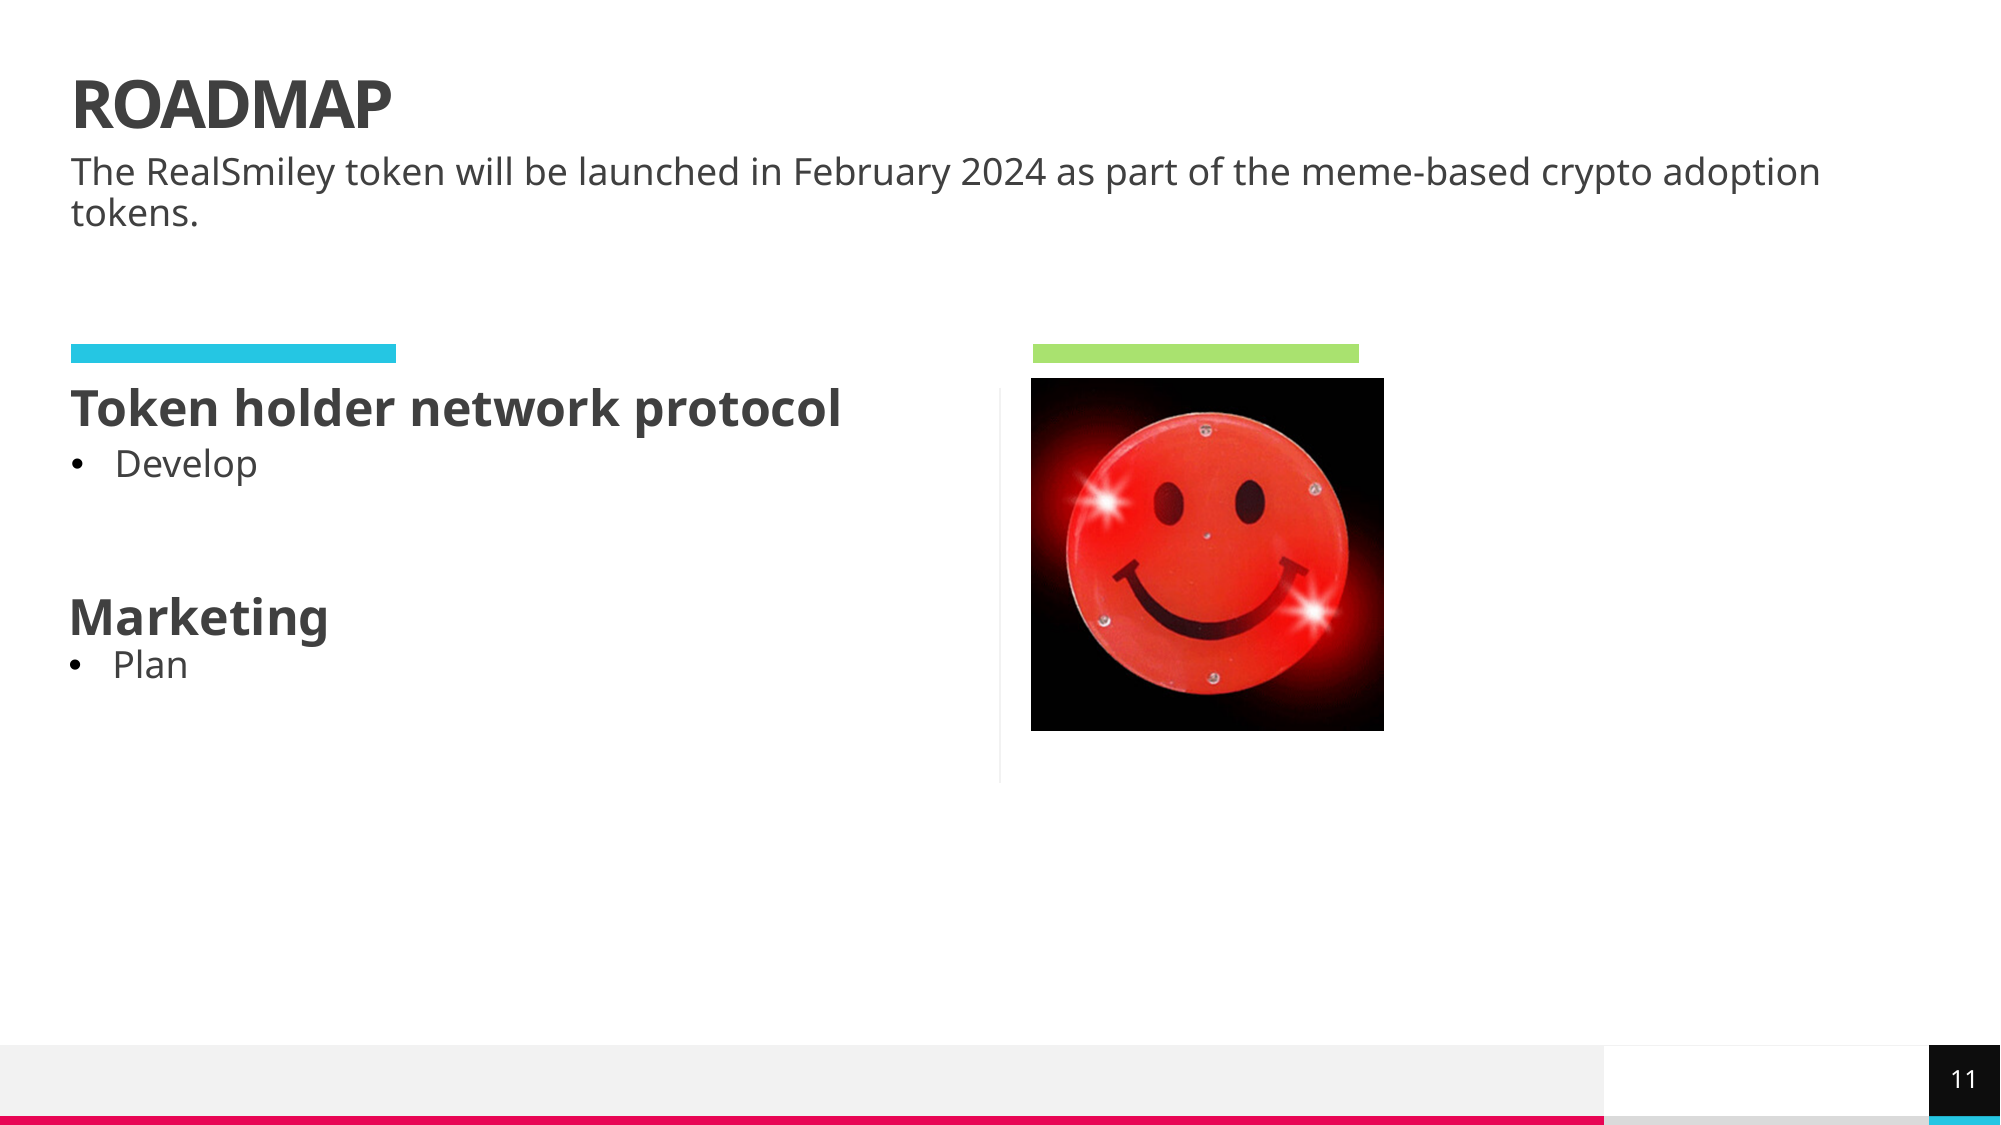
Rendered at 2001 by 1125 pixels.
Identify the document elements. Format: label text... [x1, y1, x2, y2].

picture [1031, 378, 1384, 731]
text_box [1033, 344, 1359, 363]
text_box Plan [68, 646, 967, 777]
list Develop [70, 445, 969, 584]
list Token holder network protocol [70, 383, 969, 443]
text_box [71, 344, 396, 363]
title ROADMAP [70, 70, 1932, 142]
list The RealSmiley token will be launched in February 2024 as part of the meme-based crypto adoption tokens. [70, 153, 1931, 330]
text_box Marketing [68, 591, 967, 646]
text_box 11 [1929, 1045, 2000, 1117]
